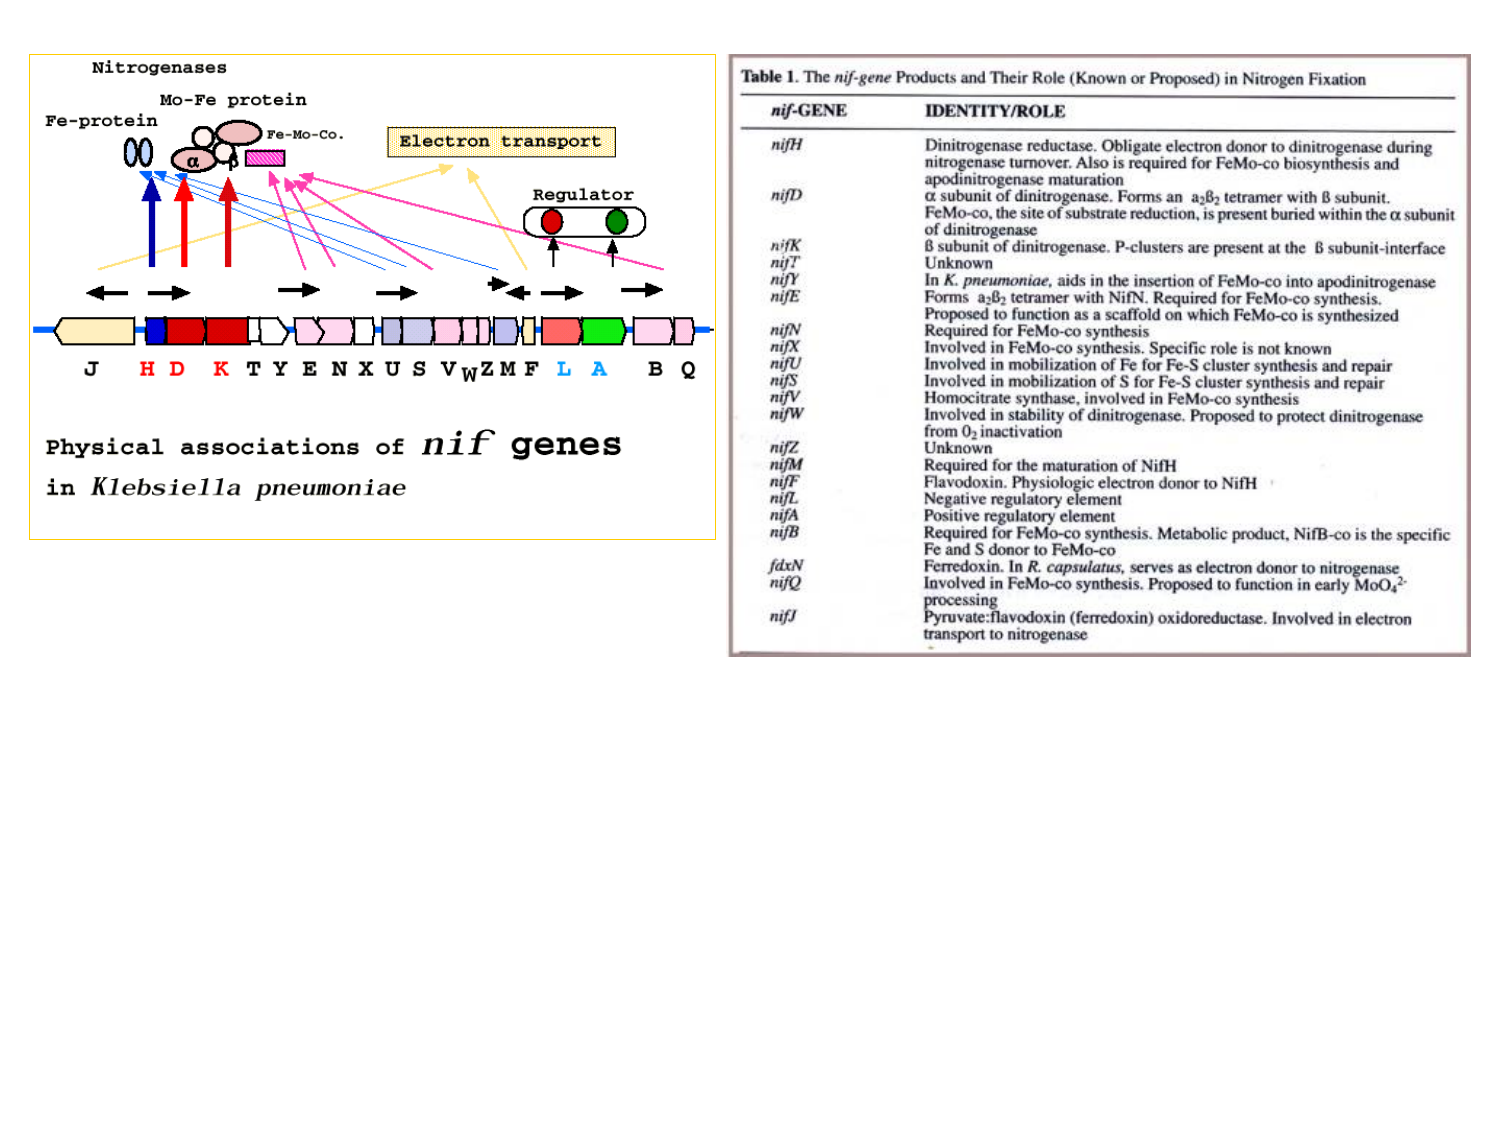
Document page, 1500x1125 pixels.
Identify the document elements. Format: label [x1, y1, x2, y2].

picture [29, 54, 715, 539]
picture [726, 54, 1471, 657]
